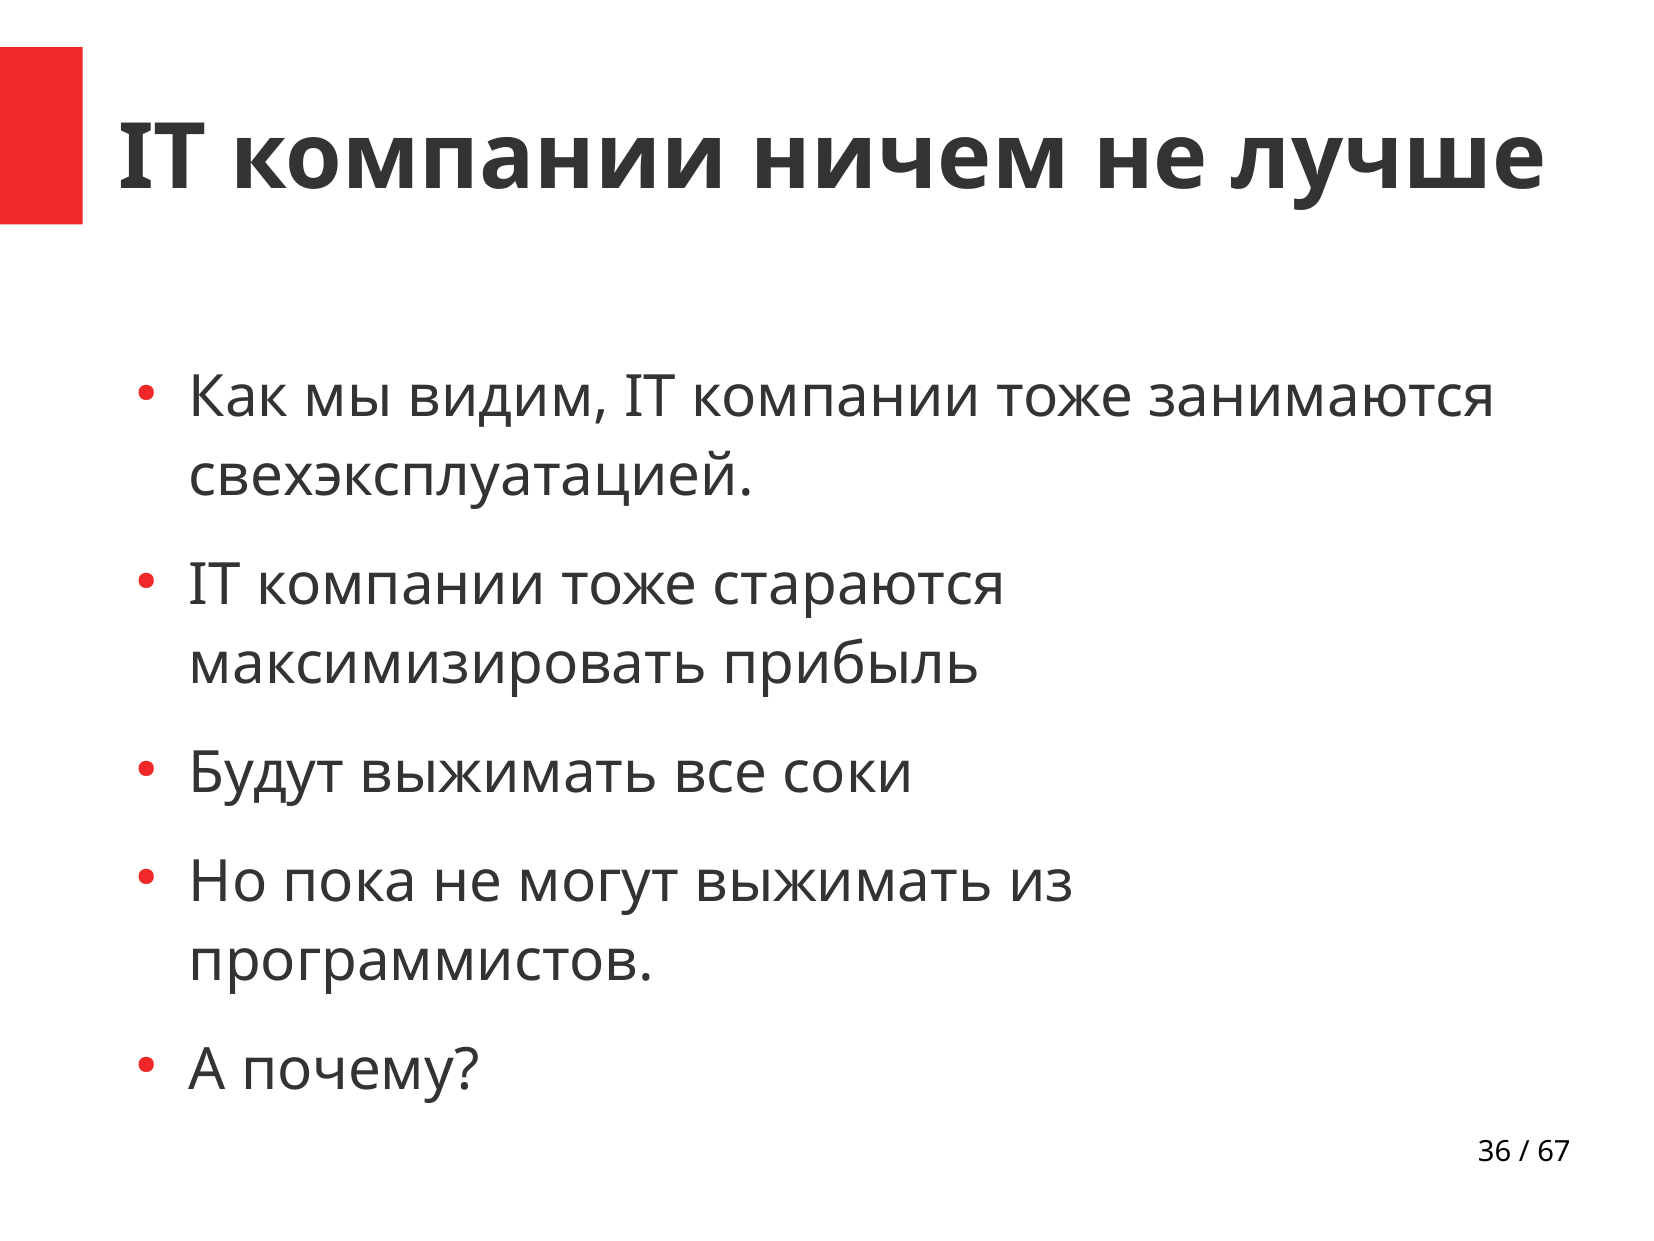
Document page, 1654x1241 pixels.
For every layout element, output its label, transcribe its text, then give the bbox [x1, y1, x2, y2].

title IT компании ничем не лучше [118, 45, 1607, 260]
list Как мы видим, IT компании тоже занимаются свехэксплуатацией. IT компании тоже стараются максимизировать прибыль Будут выжимать все соки Но пока не могут выжимать из программистов. А почему? [118, 354, 1536, 1074]
